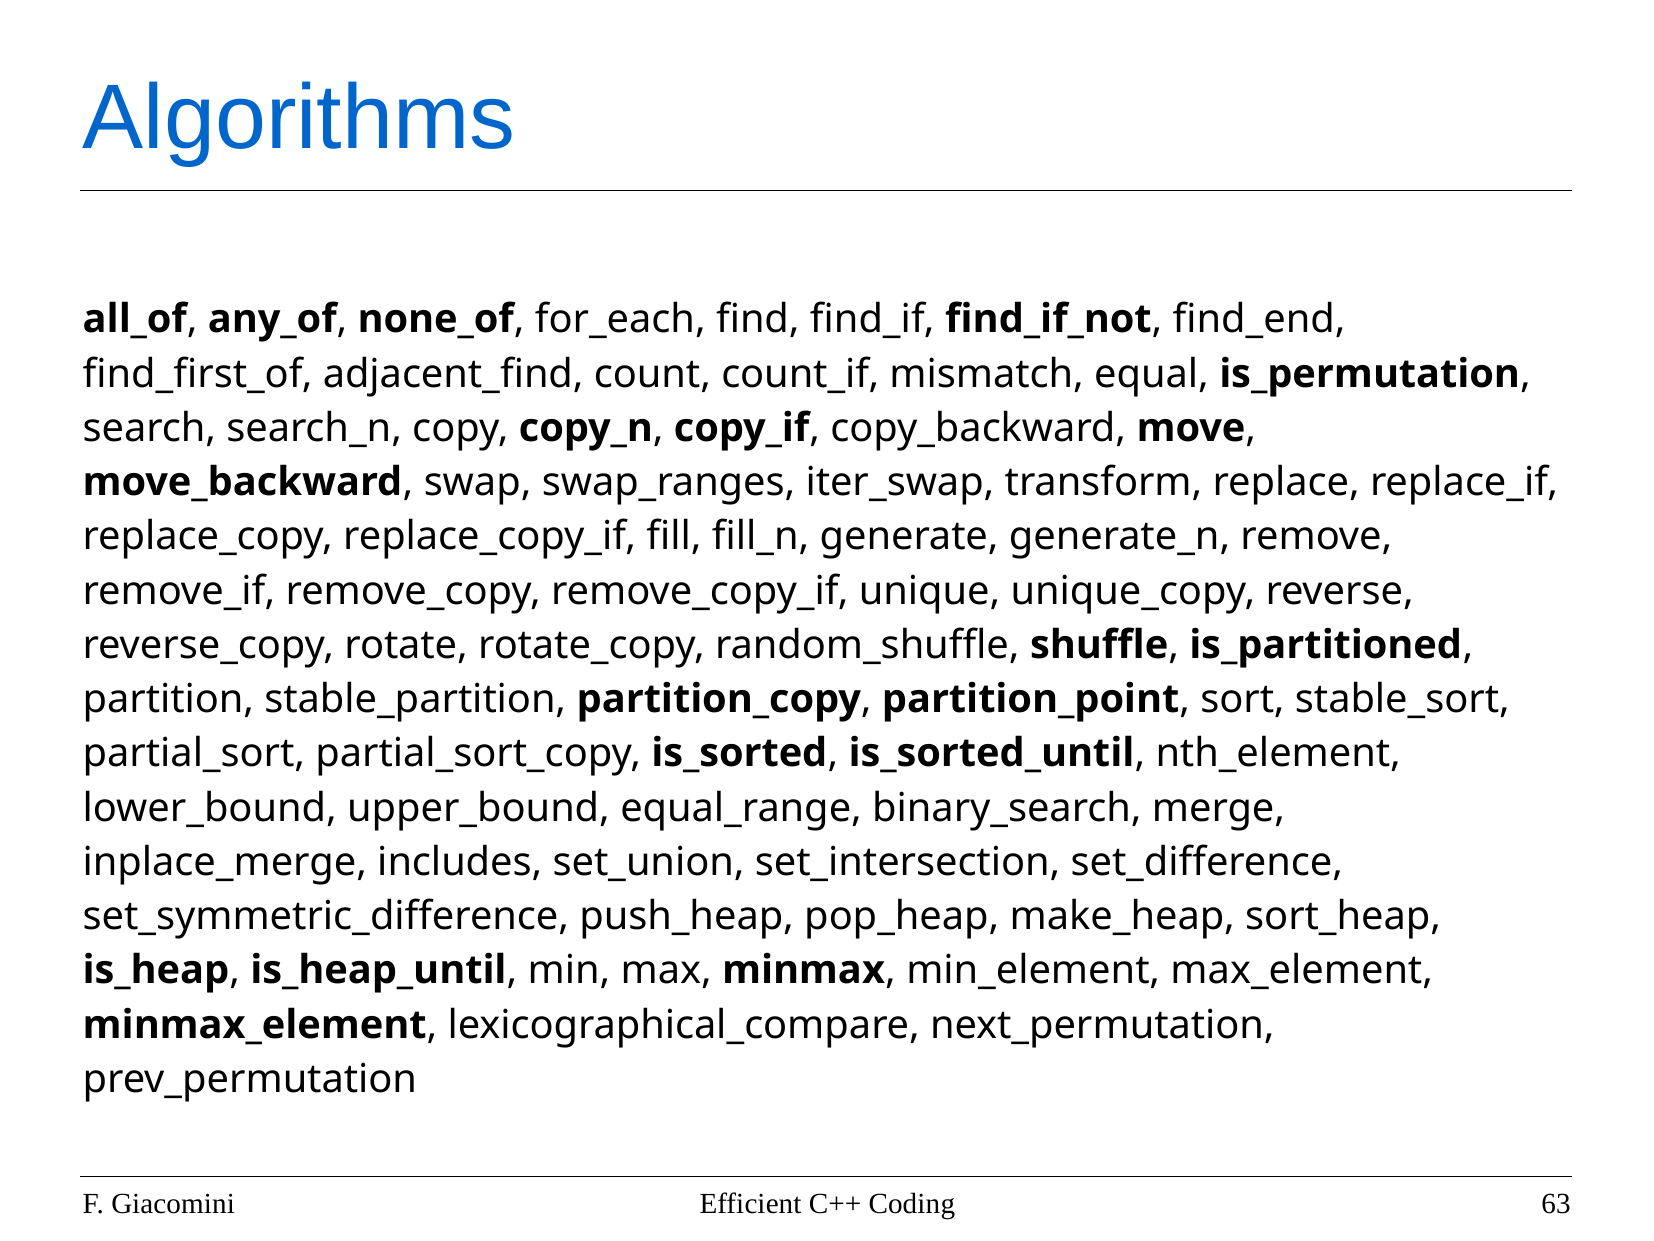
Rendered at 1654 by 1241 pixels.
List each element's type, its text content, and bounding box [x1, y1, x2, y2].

list all_of, any_of, none_of, for_each, find, find_if, find_if_not, find_end, find_first_of, adjacent_find, count, count_if, mismatch, equal, is_permutation, search, search_n, copy, copy_n, copy_if, copy_backward, move, move_backward, swap, swap_ranges, iter_swap, transform, replace, replace_if, replace_copy, replace_copy_if, fill, fill_n, generate, generate_n, remove, remove_if, remove_copy, remove_copy_if, unique, unique_copy, reverse, reverse_copy, rotate, rotate_copy, random_shuffle, shuffle, is_partitioned, partition, stable_partition, partition_copy, partition_point, sort, stable_sort, partial_sort, partial_sort_copy, is_sorted, is_sorted_until, nth_element, lower_bound, upper_bound, equal_range, binary_search, merge, inplace_merge, includes, set_union, set_intersection, set_difference, set_symmetric_difference, push_heap, pop_heap, make_heap, sort_heap, is_heap, is_heap_until, min, max, minmax, min_element, max_element, minmax_element, lexicographical_compare, next_permutation, prev_permutation [82, 290, 1571, 1109]
title Algorithms [82, 49, 1571, 184]
